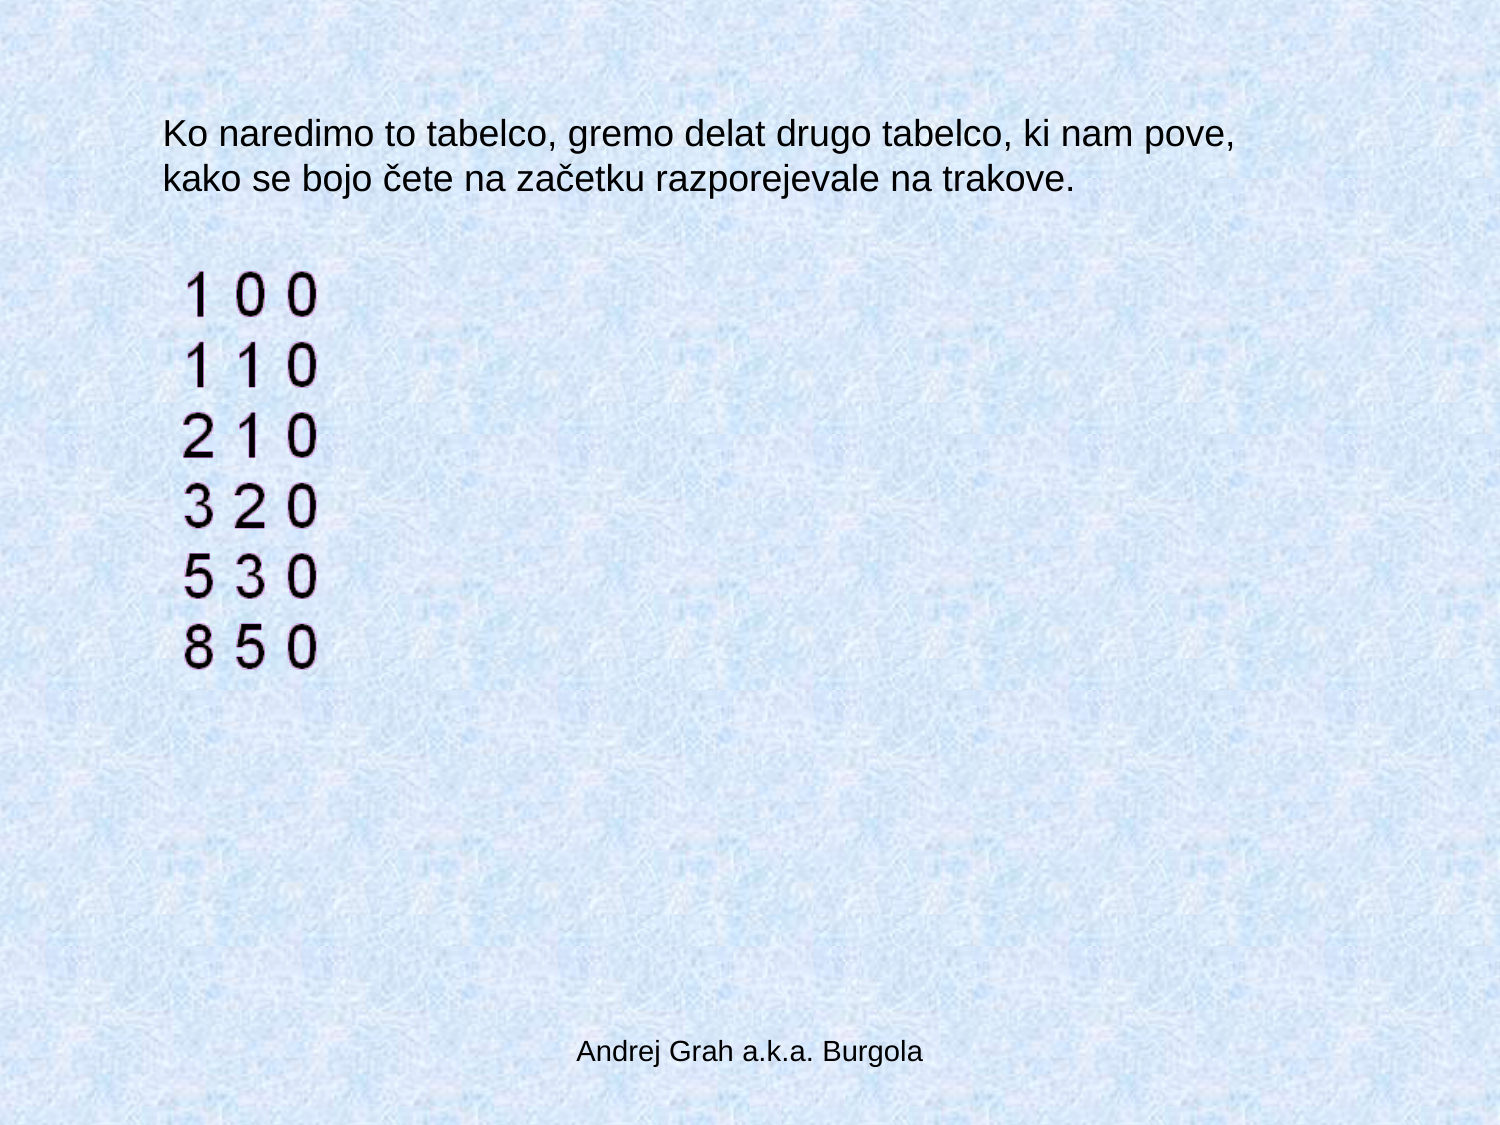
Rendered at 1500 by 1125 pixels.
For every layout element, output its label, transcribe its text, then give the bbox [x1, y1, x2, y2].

picture [0, 0, 1500, 1125]
text_box Andrej Grah a.k.a. Burgola [512, 1024, 988, 1103]
text_box Ko naredimo to tabelco, gremo delat drugo tabelco, ki nam pove, kako se bojo čete na začetku razporejevale na trakove. [147, 101, 1306, 208]
